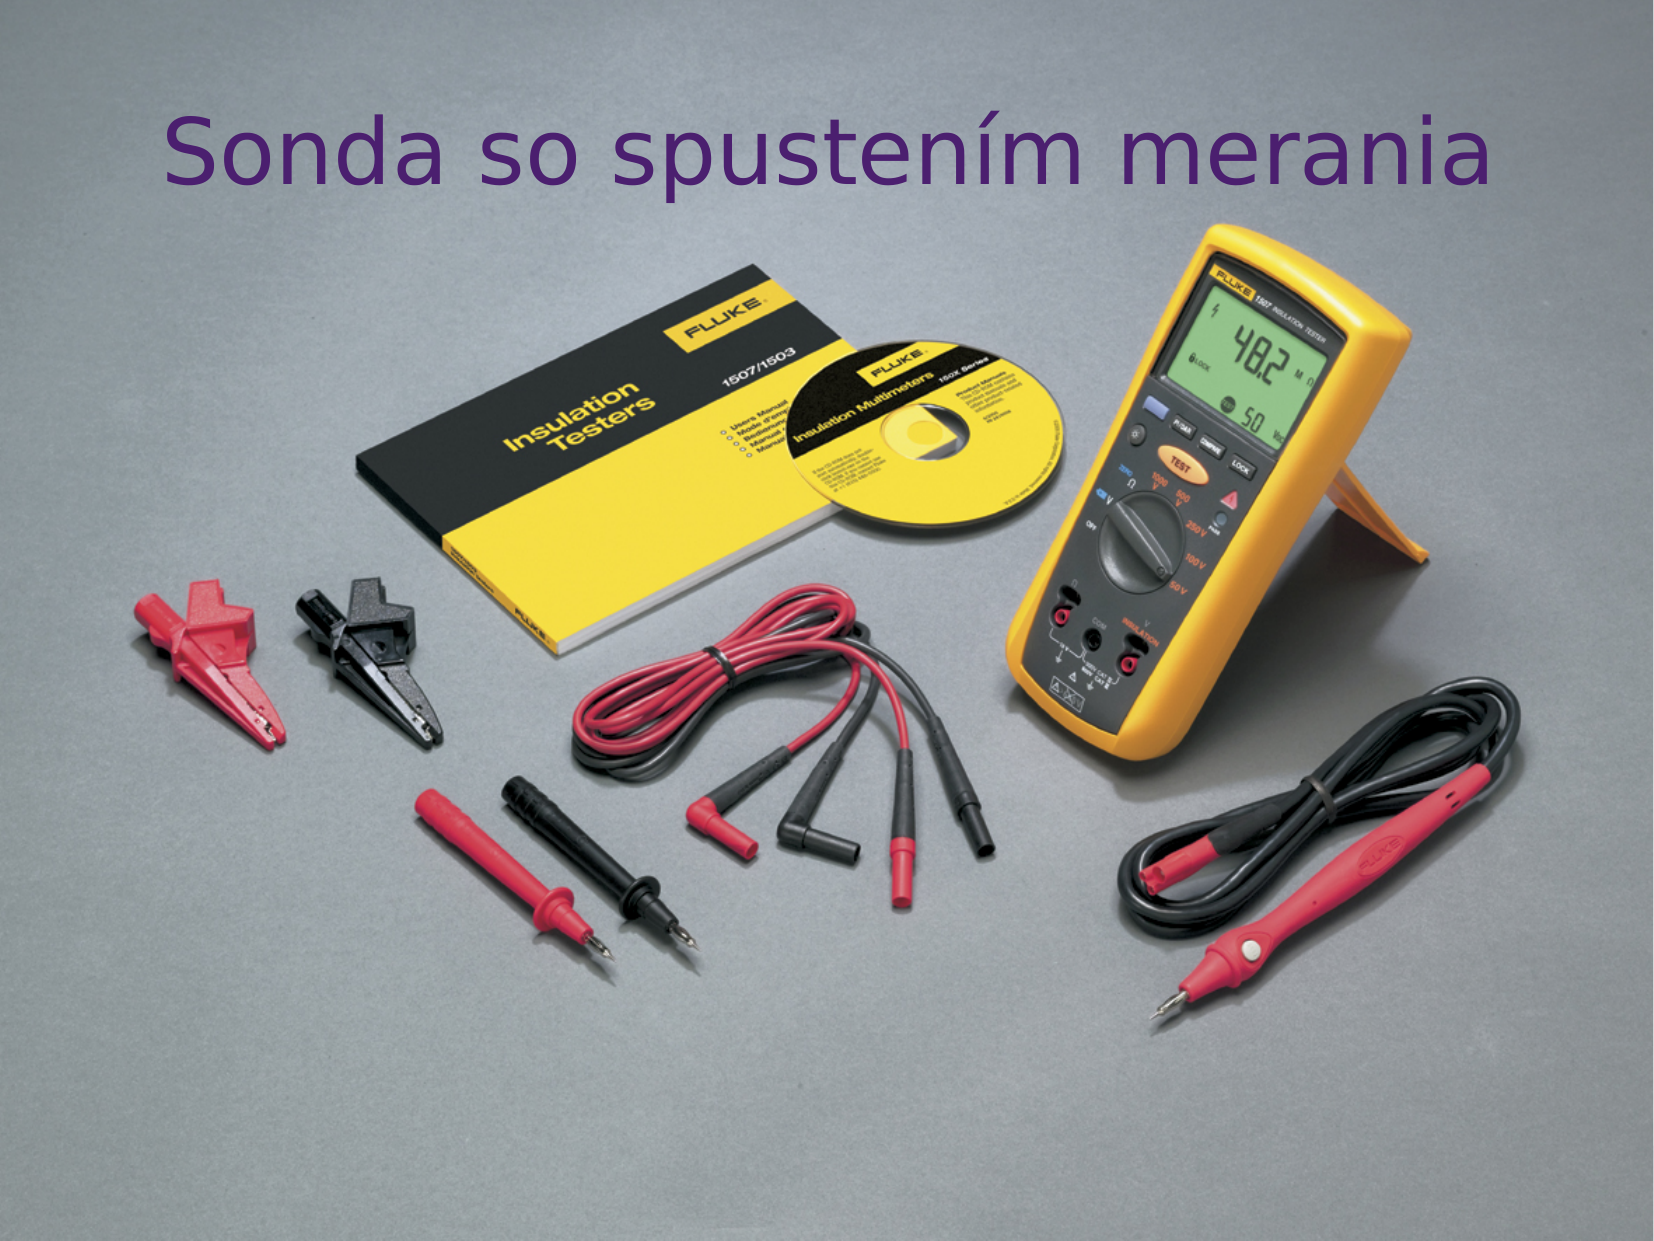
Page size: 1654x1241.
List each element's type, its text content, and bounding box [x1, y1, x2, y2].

picture [0, 0, 1654, 1241]
title Sonda so spustením merania [88, 56, 1571, 250]
